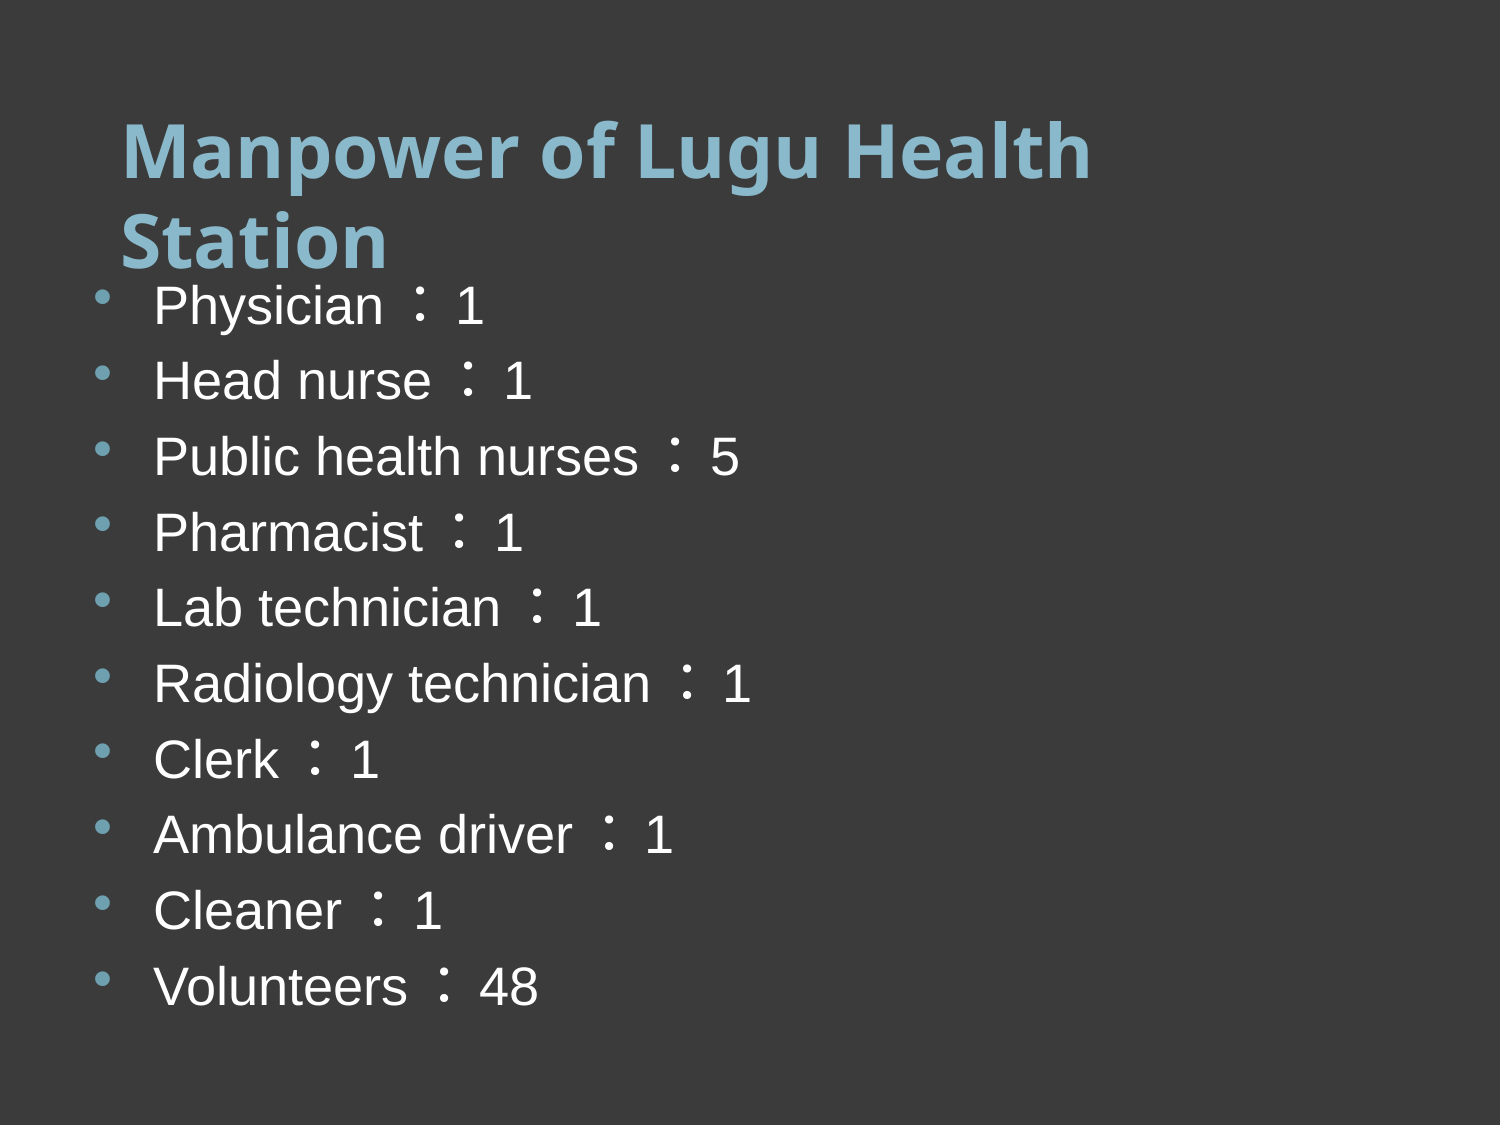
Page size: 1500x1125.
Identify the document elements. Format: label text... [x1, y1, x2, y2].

title Manpower of Lugu Health Station [112, 76, 1388, 312]
list Physician：1 Head nurse：1 Public health nurses：5 Pharmacist：1 Lab technician：1 Radiology technician：1 Clerk：1 Ambulance driver：1 Cleaner：1 Volunteers：48 [75, 262, 1300, 1035]
